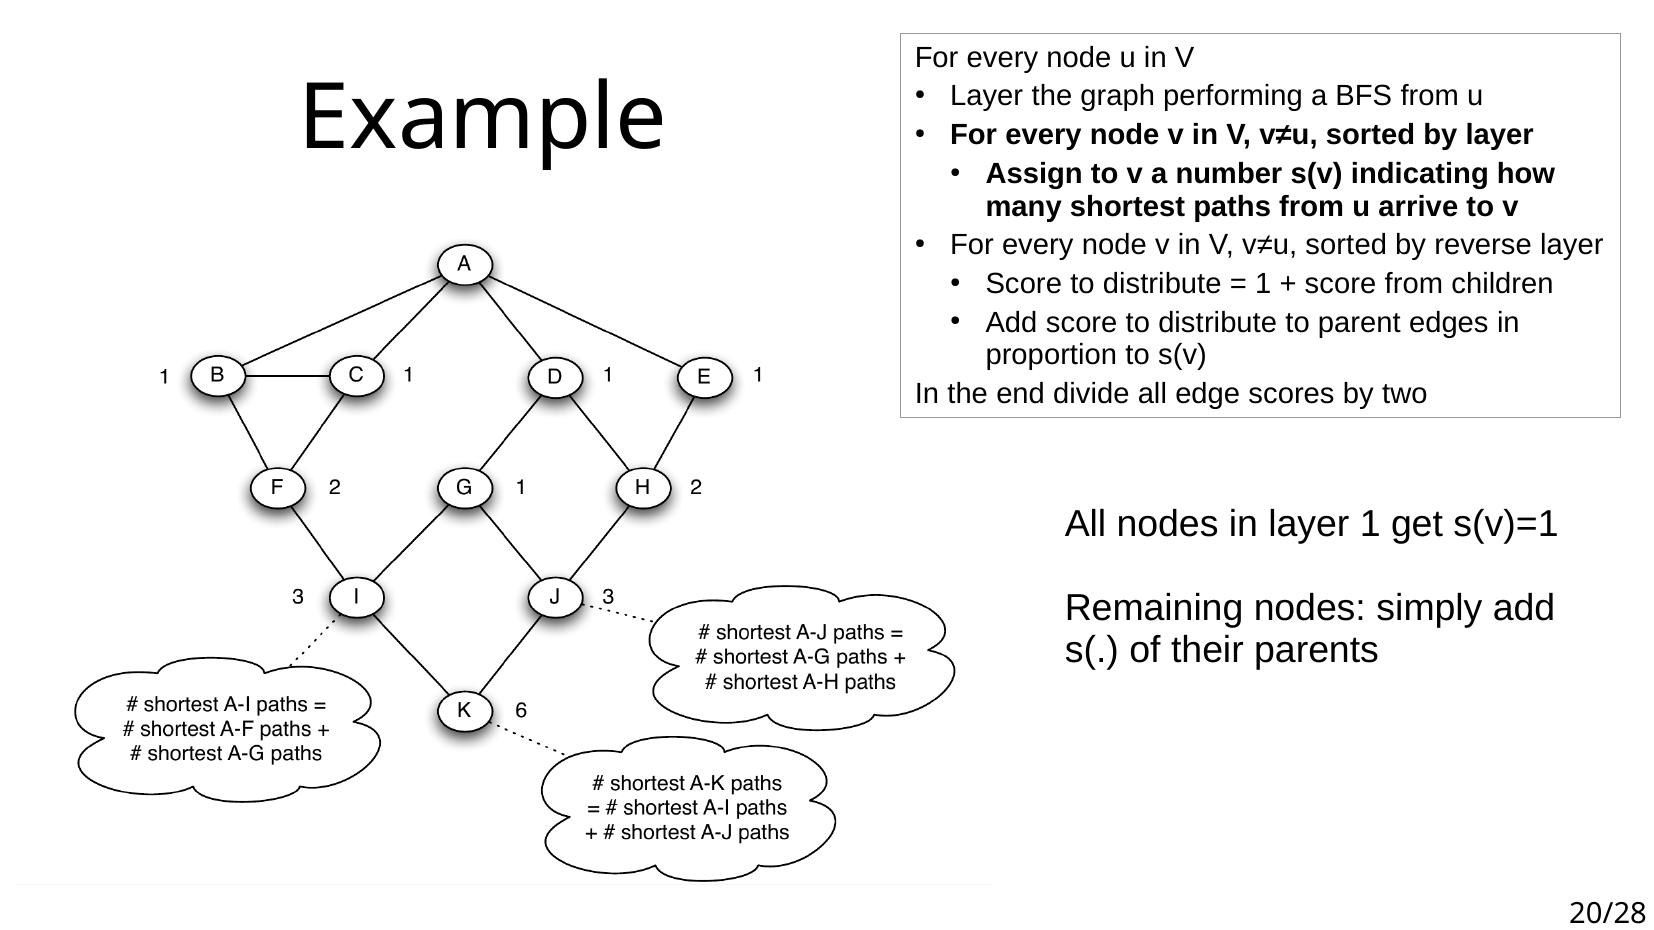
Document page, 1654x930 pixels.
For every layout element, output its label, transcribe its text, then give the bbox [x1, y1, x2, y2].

title Example [29, 1, 937, 225]
picture [17, 239, 991, 886]
text_box All nodes in layer 1 get s(v)=1 Remaining nodes: simply add s(.) of their parents [1050, 494, 1621, 678]
text_box For every node u in V Layer the graph performing a BFS from u For every node v in V, v≠u, sorted by layer Assign to v a number s(v) indicating how many shortest paths from u arrive to v For every node v in V, v≠u, sorted by reverse layer Score to distribute = 1 + score from children Add score to distribute to parent edges in proportion to s(v) In the end divide all edge scores by two [900, 33, 1621, 418]
